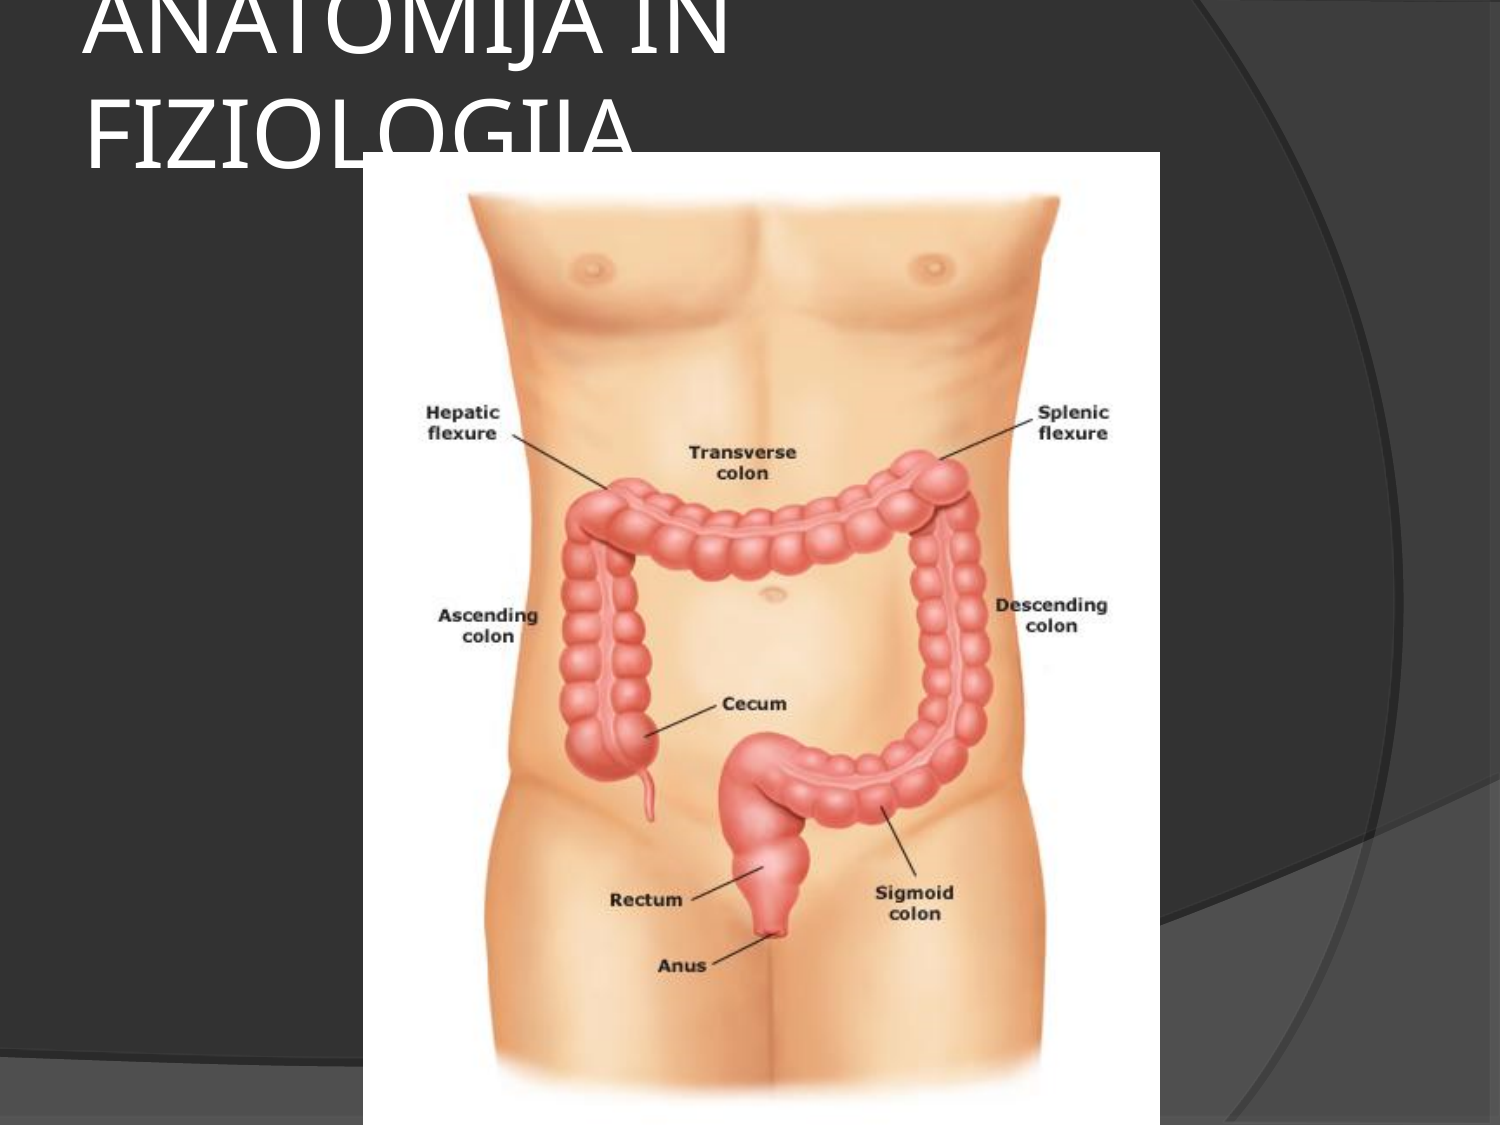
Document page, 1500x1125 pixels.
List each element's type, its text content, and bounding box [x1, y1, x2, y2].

picture [363, 152, 1160, 1125]
title ANATOMIJA IN FIZIOLOGIJA [75, 0, 1300, 153]
